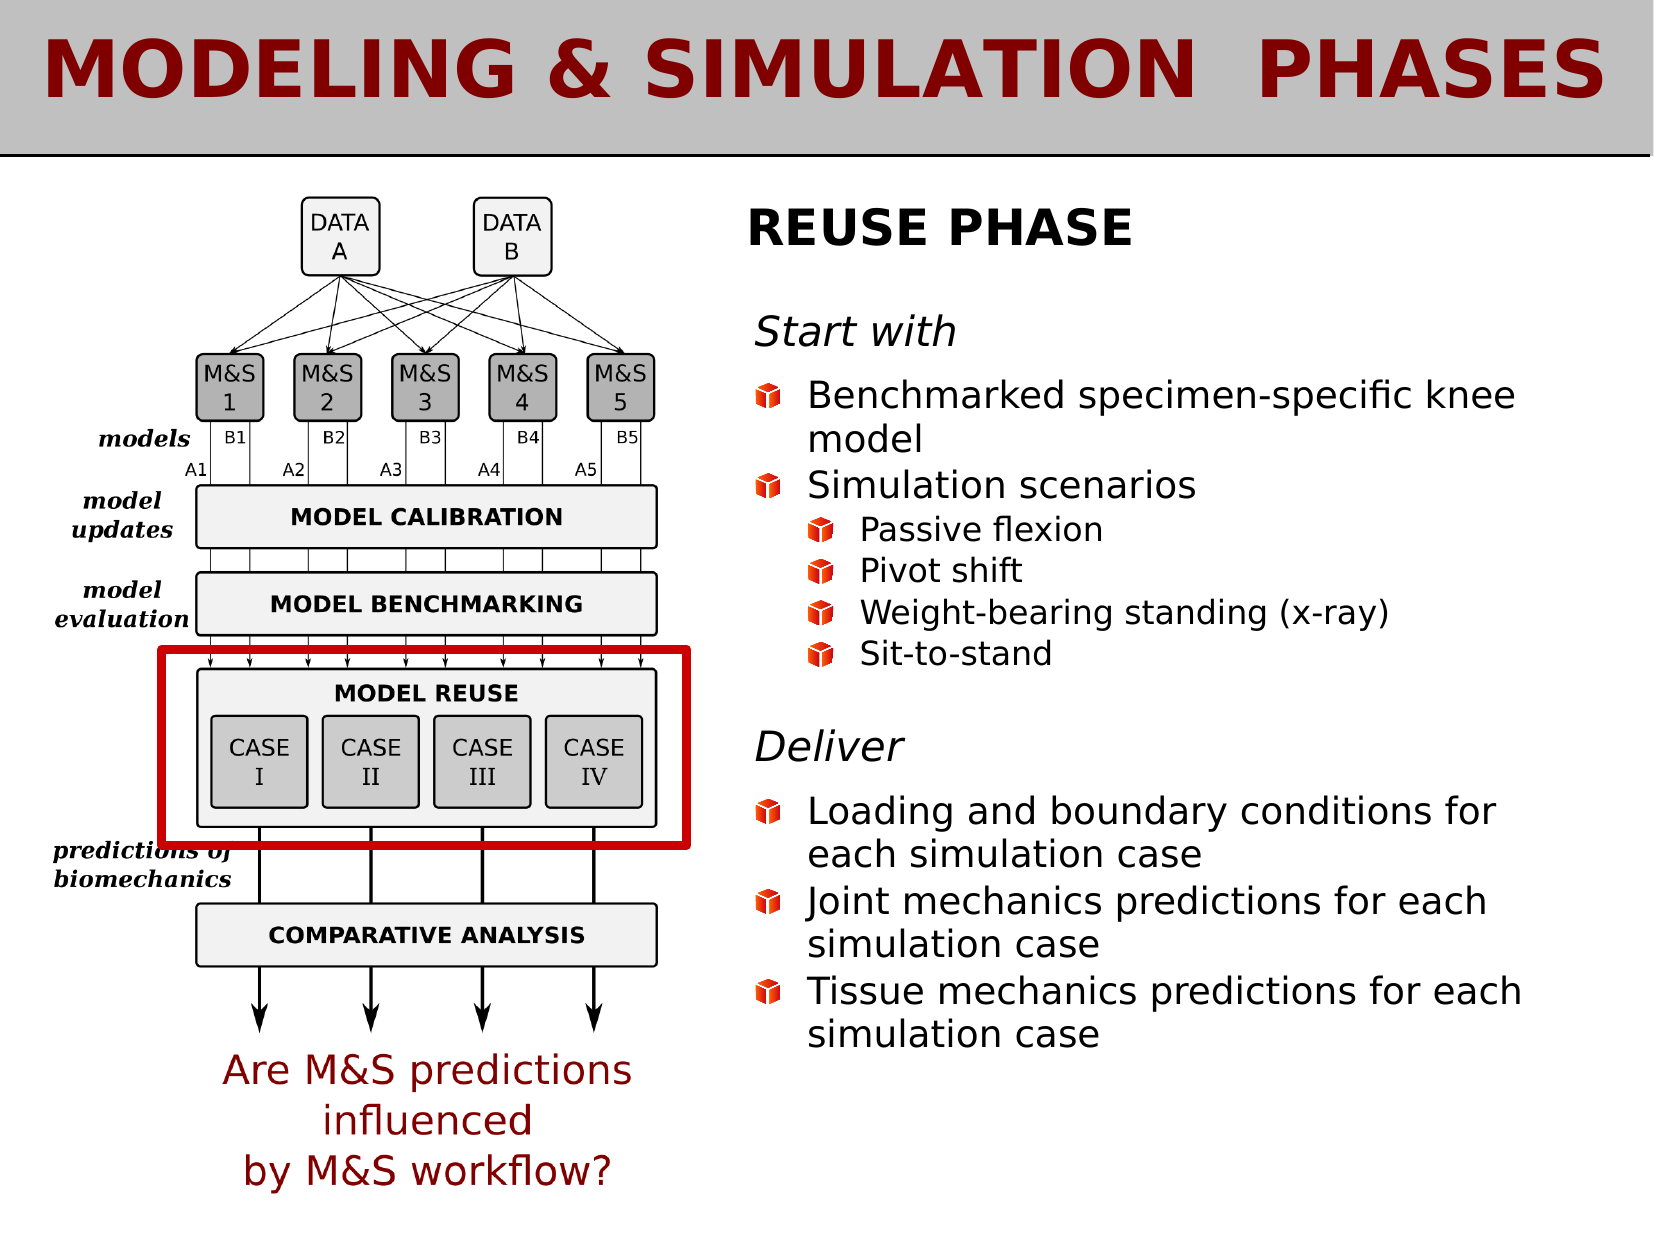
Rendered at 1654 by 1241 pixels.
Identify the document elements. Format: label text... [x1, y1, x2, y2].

text_box [0, 0, 1654, 156]
text_box Start with Benchmarked specimen-specific knee model Simulation scenarios Passive flexion Pivot shift Weight-bearing standing (x-ray) Sit-to-stand Deliver Loading and boundary conditions for each simulation case Joint mechanics predictions for each simulation case Tissue mechanics predictions for each simulation case [739, 300, 1578, 1201]
picture [166, 654, 664, 841]
text_box MODELING & SIMULATION PHASES [0, 24, 1651, 132]
text_box REUSE PHASE [731, 191, 1388, 270]
picture [45, 183, 664, 1201]
